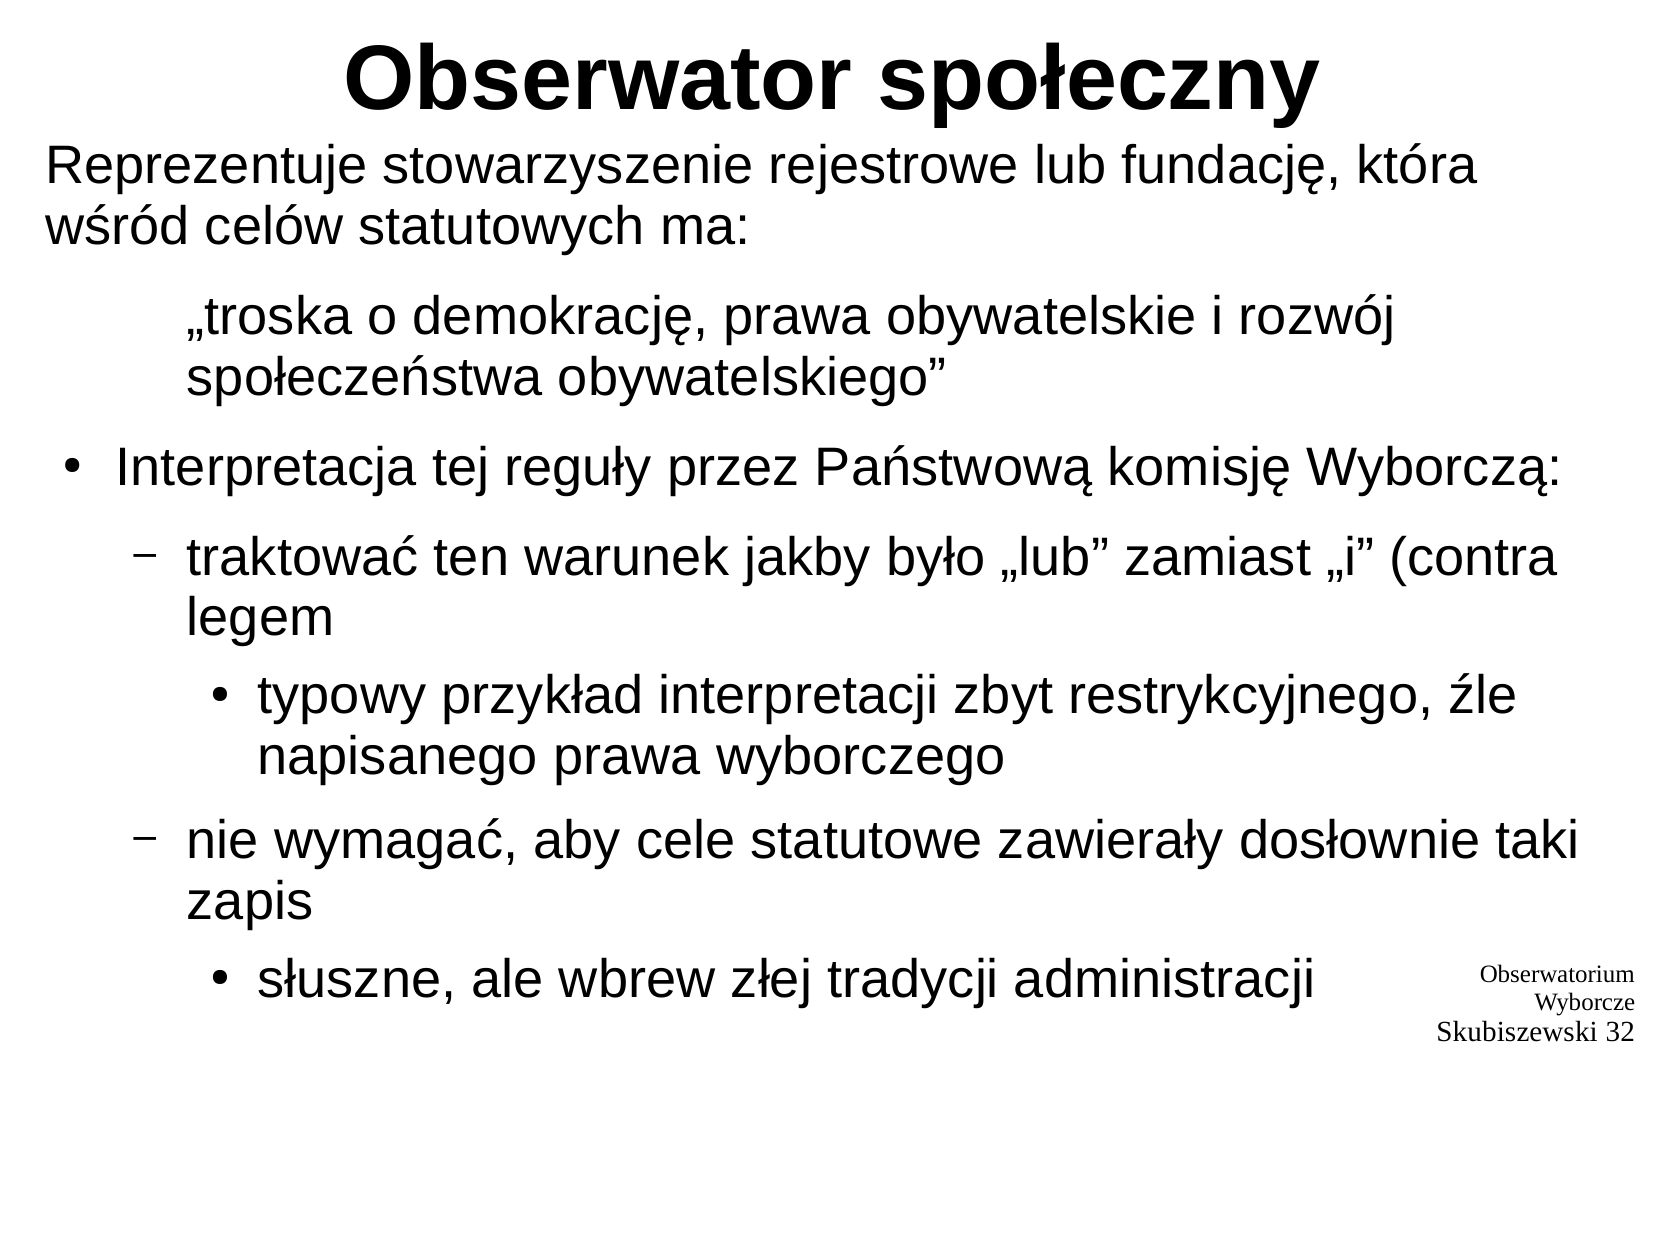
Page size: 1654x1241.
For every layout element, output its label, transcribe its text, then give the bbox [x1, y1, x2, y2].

title Obserwator społeczny [88, 26, 1577, 135]
list Reprezentuje stowarzyszenie rejestrowe lub fundację, która wśród celów statutowych ma: „troska o demokrację, prawa obywatelskie i rozwój społeczeństwa obywatelskiego” Interpretacja tej reguły przez Państwową komisję Wyborczą: traktować ten warunek jakby było „lub” zamiast „i” (contra legem typowy przykład interpretacji zbyt restrykcyjnego, źle napisanego prawa wyborczego nie wymagać, aby cele statutowe zawierały dosłownie taki zapis słuszne, ale wbrew złej tradycji administracji [45, 135, 1621, 1186]
